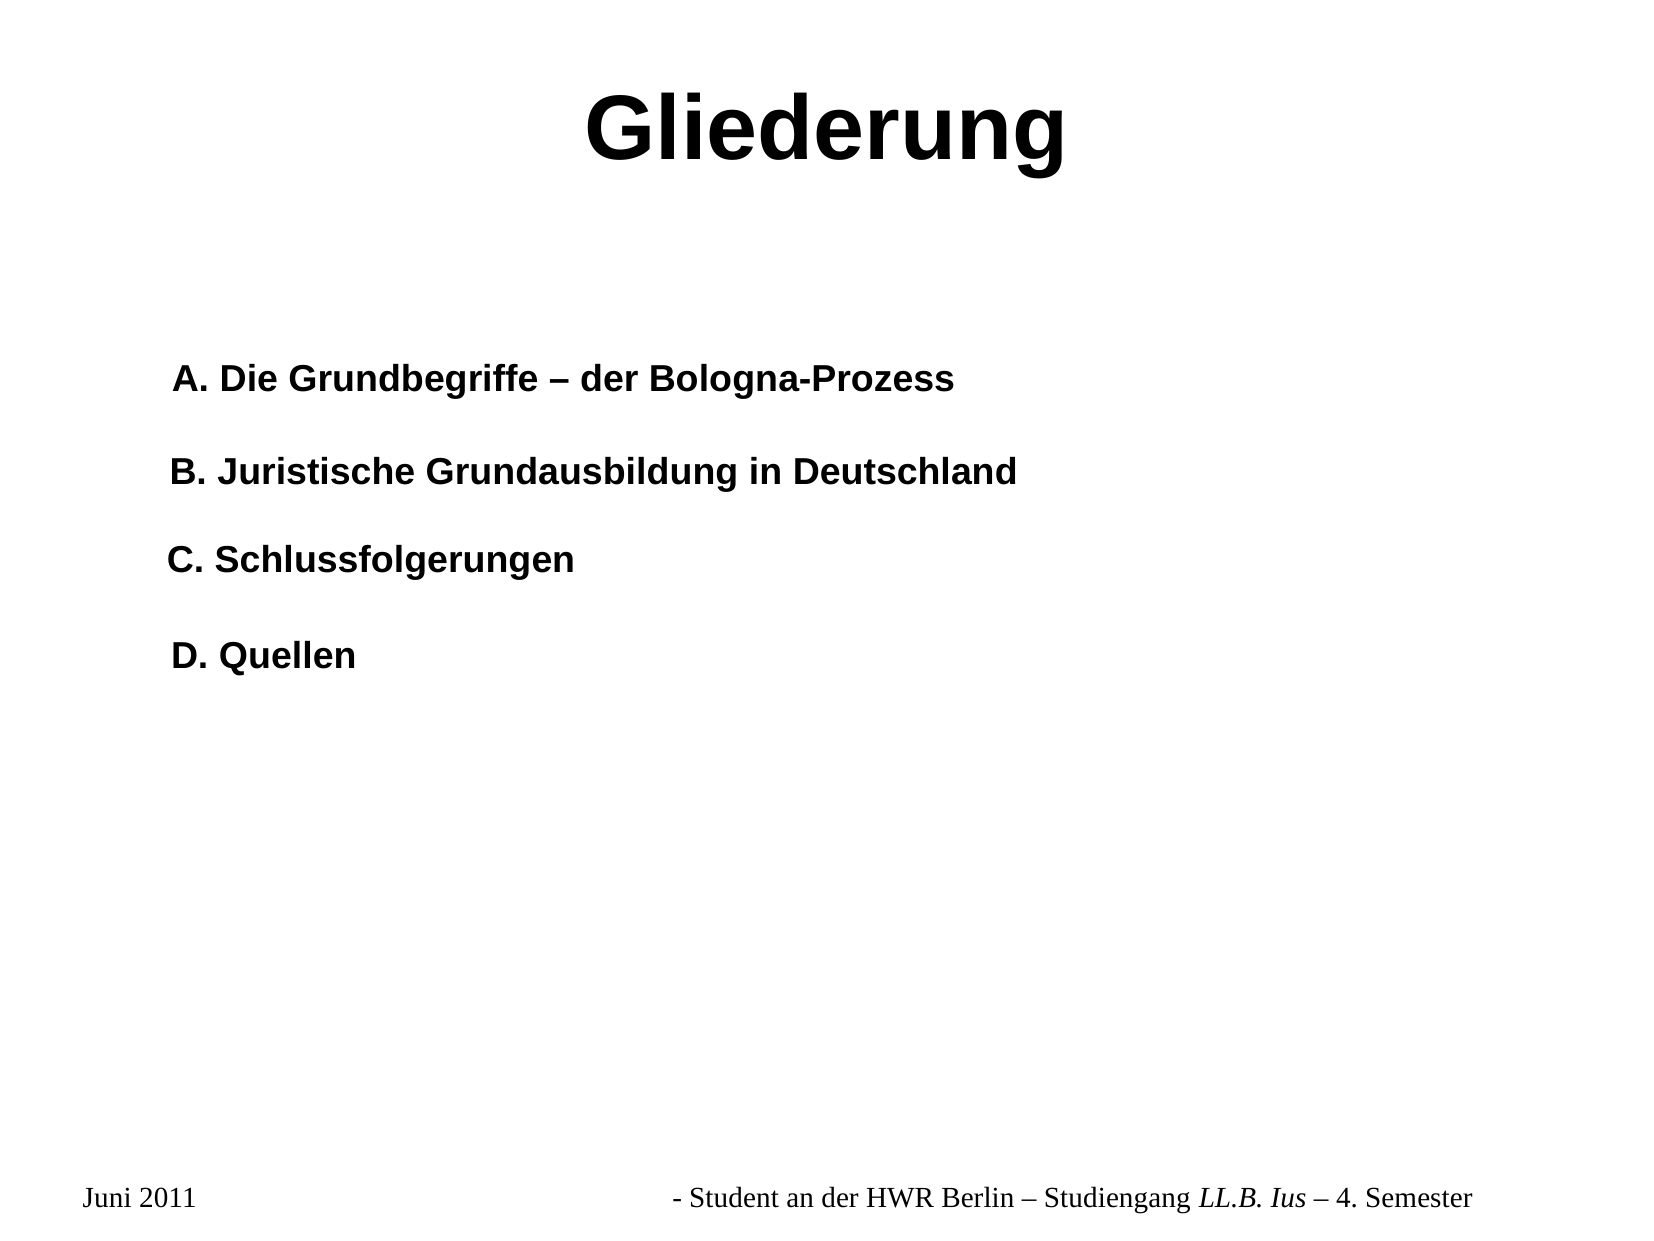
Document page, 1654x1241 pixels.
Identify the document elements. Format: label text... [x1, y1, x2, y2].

text_box C. Schlussfolgerungen [152, 531, 591, 589]
text_box B. Juristische Grundausbildung in Deutschland [154, 442, 1034, 500]
text_box A. Die Grundbegriffe – der Bologna-Prozess [157, 350, 971, 408]
text_box D. Quellen [156, 627, 372, 685]
title Gliederung [82, 56, 1571, 200]
